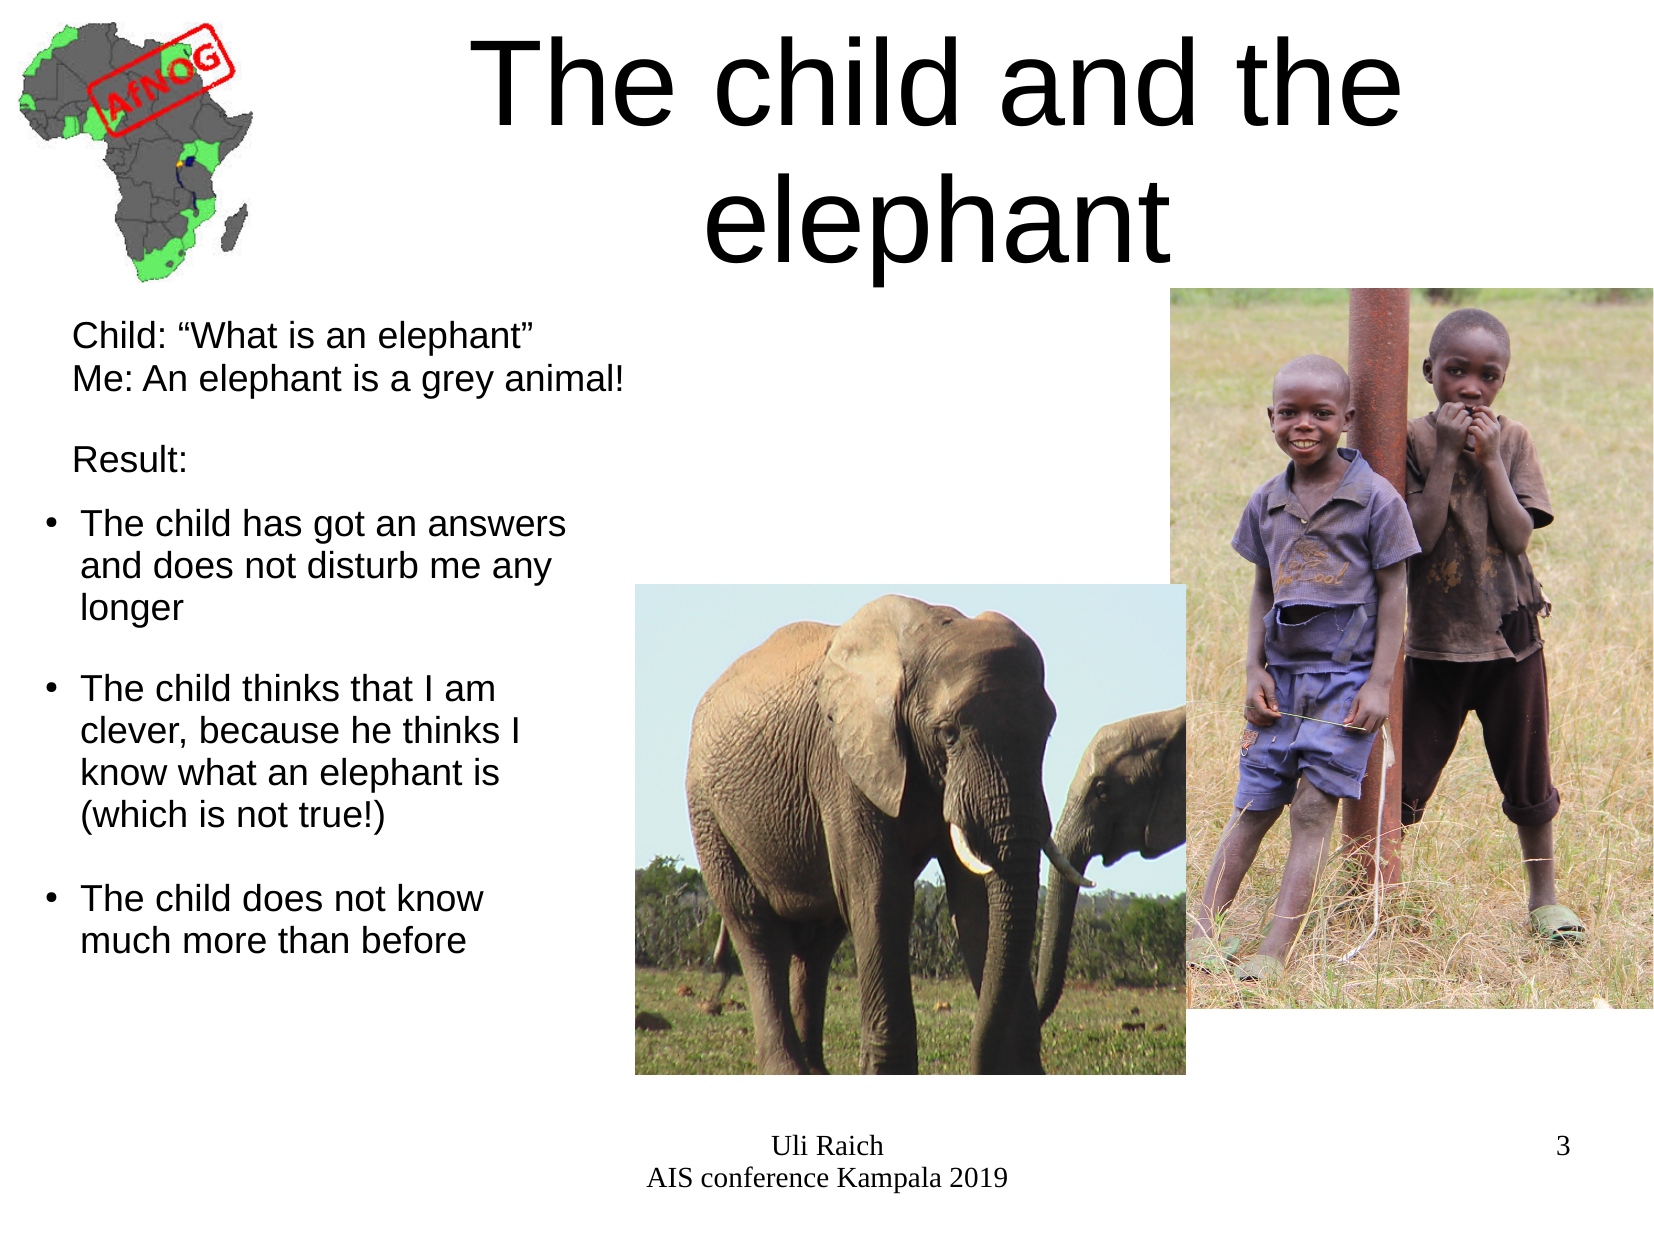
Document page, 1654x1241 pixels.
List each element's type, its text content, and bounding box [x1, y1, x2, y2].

picture [9, 0, 259, 291]
title The child and the elephant [225, 14, 1651, 289]
text_box The child has got an answers and does not disturb me any longer The child thinks that I am clever, because he thinks I know what an elephant is (which is not true!) The child does not know much more than before [30, 495, 586, 996]
list Child: “What is an elephant” Me: An elephant is a grey animal! Result: [71, 315, 1141, 1035]
picture [635, 288, 1654, 1075]
